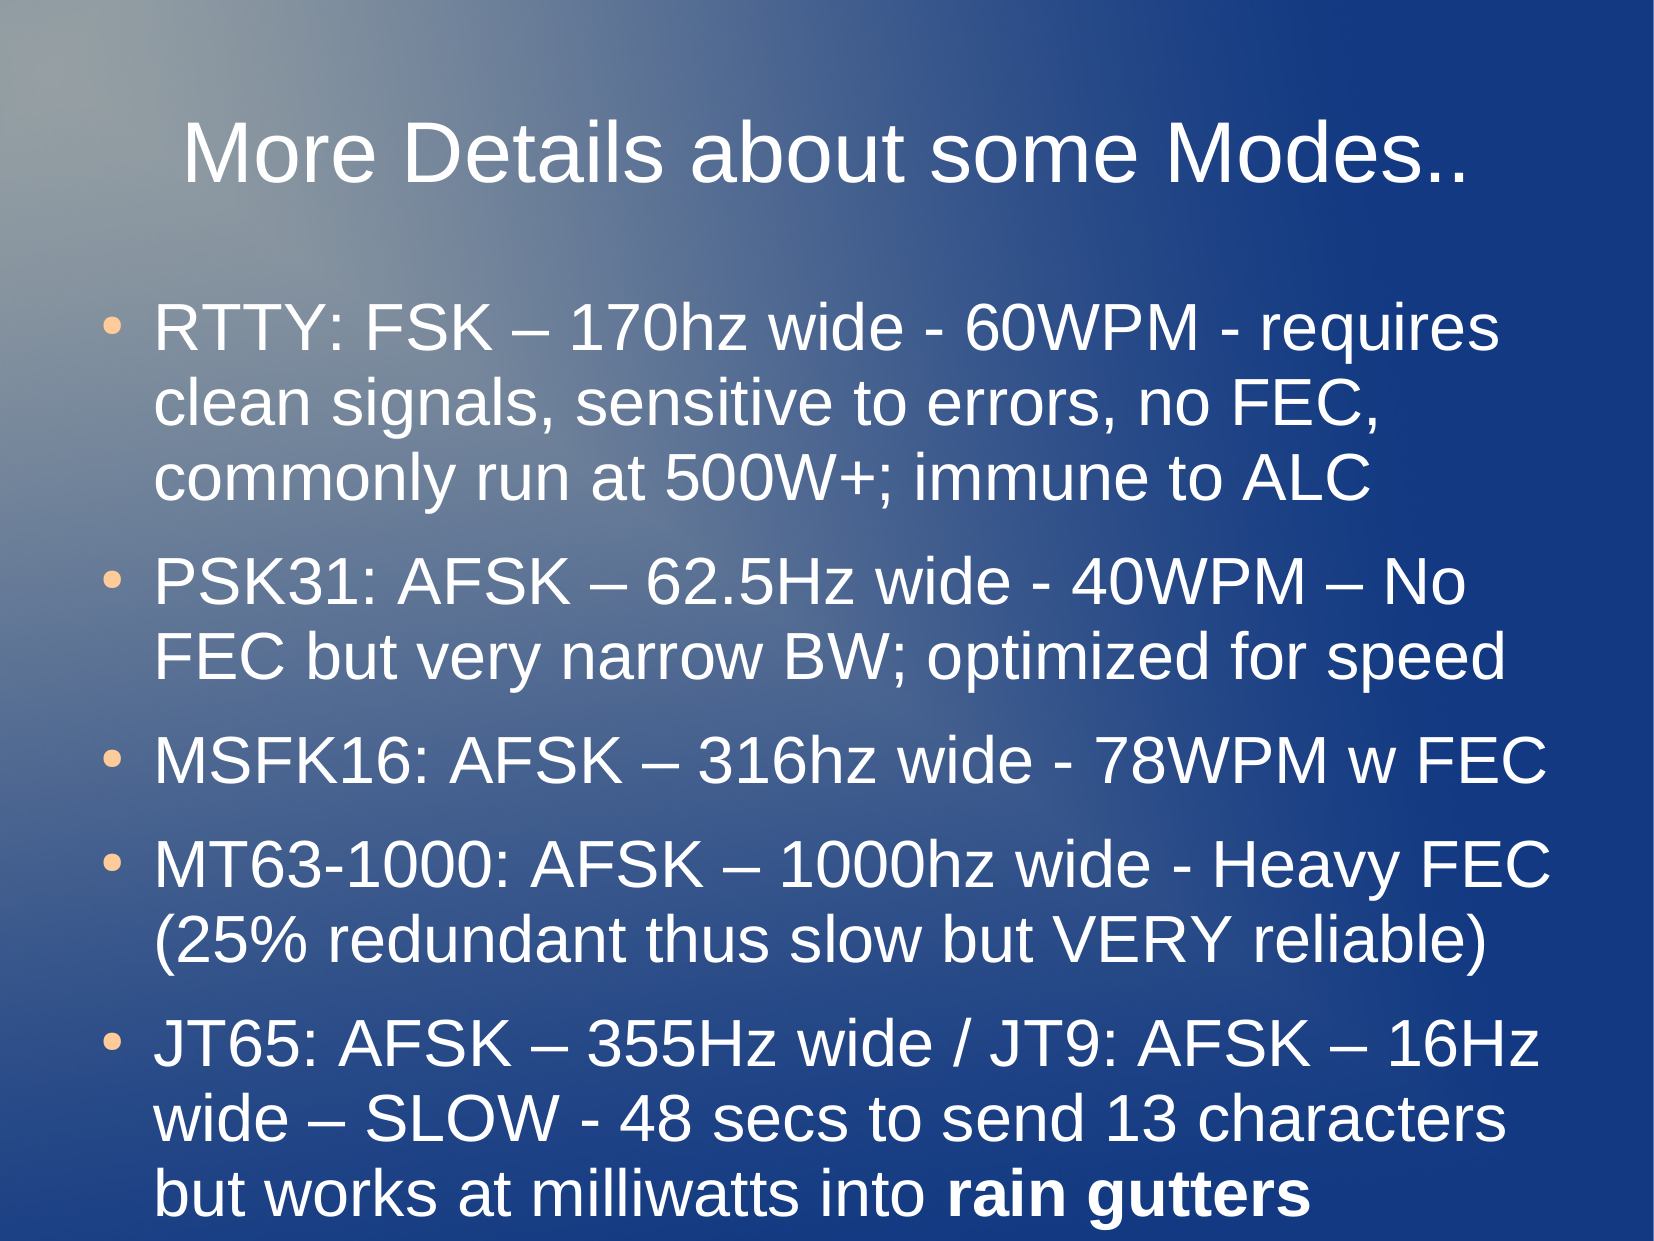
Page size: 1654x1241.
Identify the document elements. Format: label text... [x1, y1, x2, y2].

picture [0, 0, 1654, 1241]
title More Details about some Modes.. [82, 56, 1571, 250]
list RTTY: FSK – 170hz wide - 60WPM - requires clean signals, sensitive to errors, no FEC, commonly run at 500W+; immune to ALC PSK31: AFSK – 62.5Hz wide - 40WPM – No FEC but very narrow BW; optimized for speed MSFK16: AFSK – 316hz wide - 78WPM w FEC MT63-1000: AFSK – 1000hz wide - Heavy FEC (25% redundant thus slow but VERY reliable) JT65: AFSK – 355Hz wide / JT9: AFSK – 16Hz wide – SLOW - 48 secs to send 13 characters but works at milliwatts into rain gutters [82, 290, 1571, 1231]
